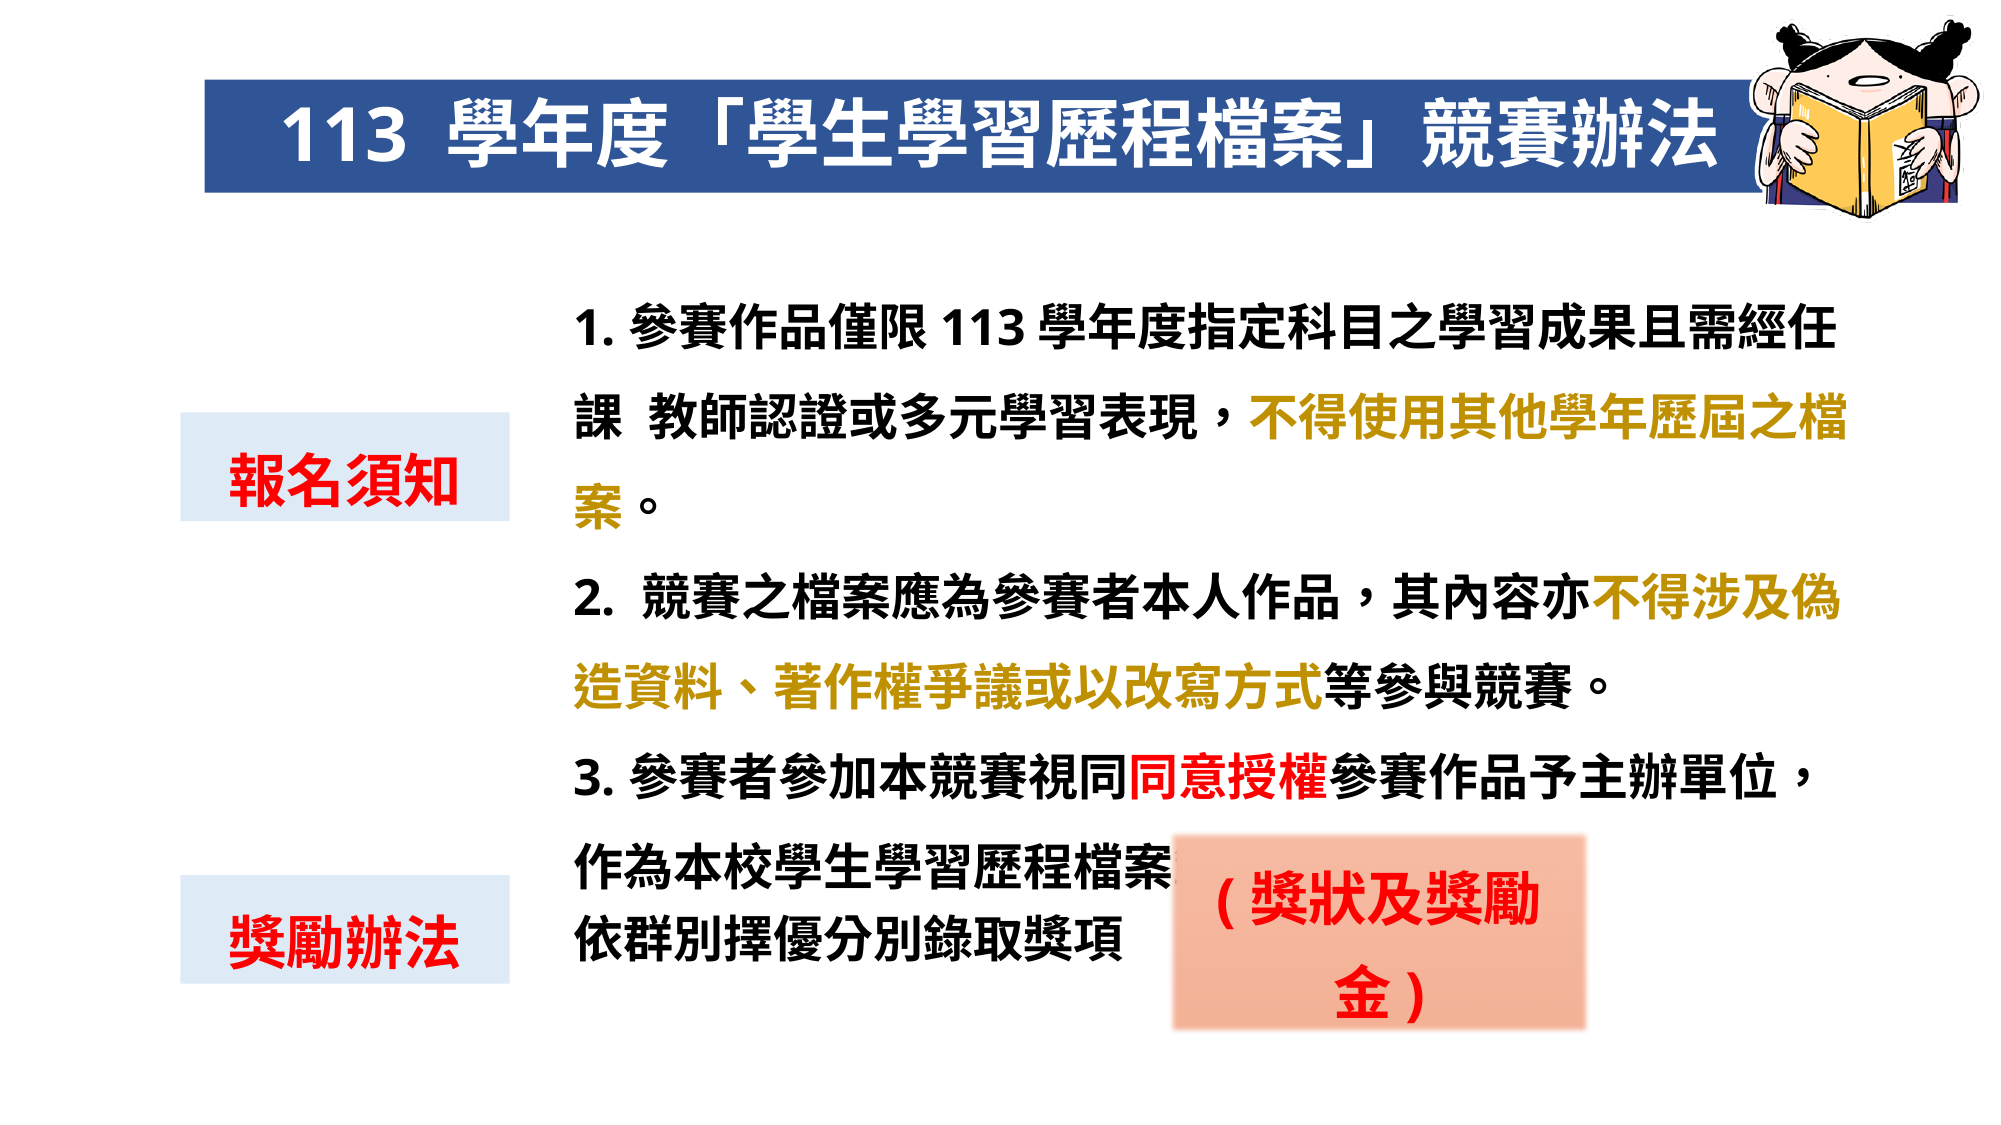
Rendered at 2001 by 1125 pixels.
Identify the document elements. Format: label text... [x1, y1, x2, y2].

text_box 113 學年度「學生學習歷程檔案」競賽辦法 [204, 79, 1730, 193]
picture [1730, 0, 2000, 236]
text_box 依群別擇優分別錄取獎項 [558, 899, 1166, 975]
text_box 報名須知 [180, 412, 510, 522]
text_box (獎狀及獎勵金) [1177, 838, 1582, 1025]
text_box 1.參賽作品僅限113學年度指定科目之學習成果且需經任課 教師認證或多元學習表現，不得使用其他學年歷屆之檔案。 2. 競賽之檔案應為參賽者本人作品，其內容亦不得涉及偽造資料、著作權爭議或以改寫方式等參與競賽。 3.參賽者參加本競賽視同同意授權參賽作品予主辦單位，作為本校學生學習歷程檔案範本與宣導使用。 [558, 258, 1884, 994]
text_box 獎勵辦法 [180, 875, 510, 984]
